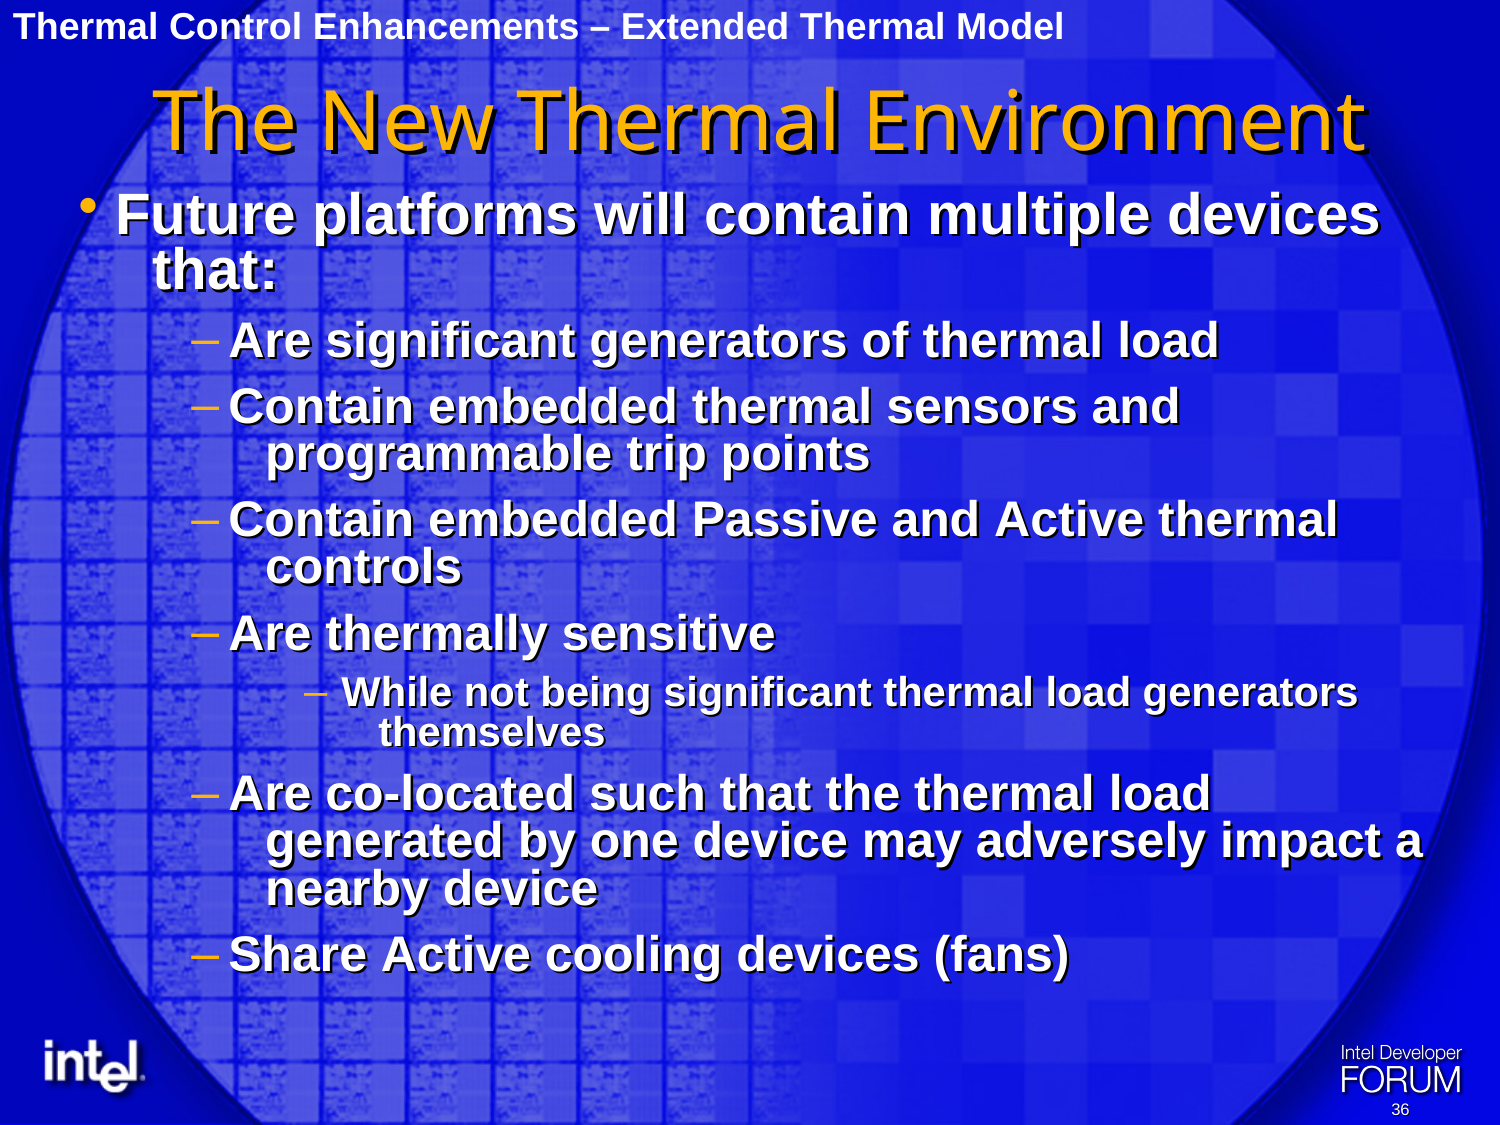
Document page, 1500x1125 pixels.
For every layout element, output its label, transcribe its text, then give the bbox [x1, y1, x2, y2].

picture [0, 0, 1500, 1125]
text_box Thermal Control Enhancements – Extended Thermal Model [0, 0, 1081, 55]
